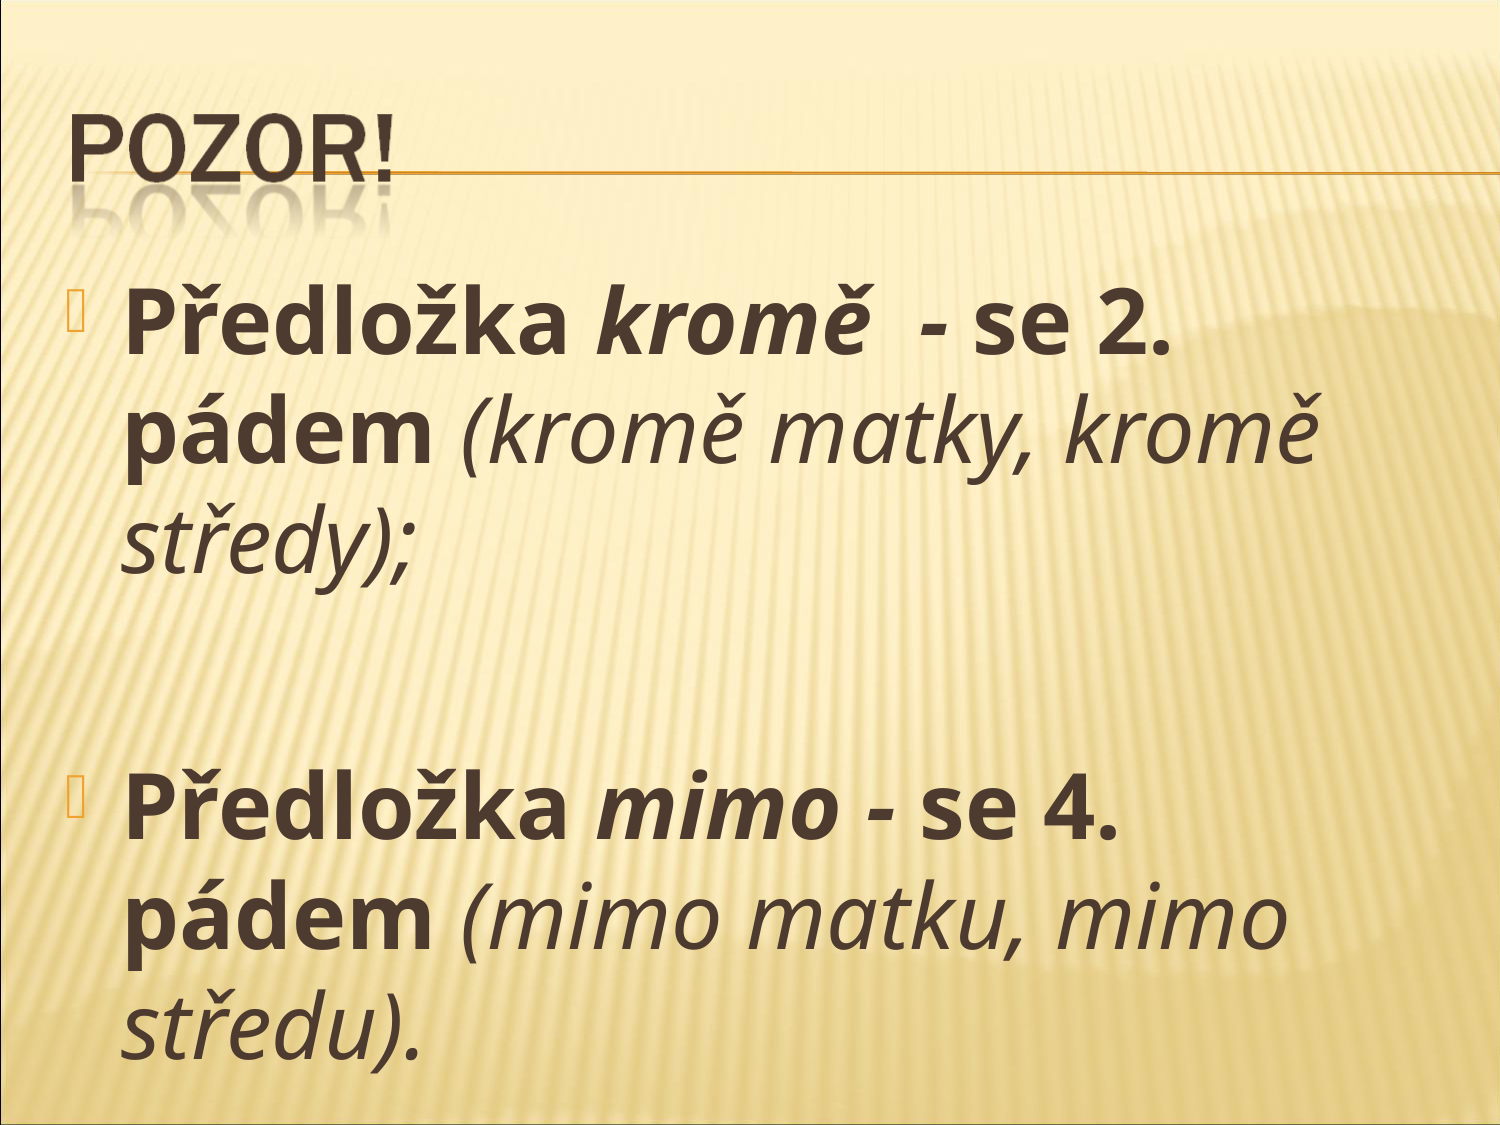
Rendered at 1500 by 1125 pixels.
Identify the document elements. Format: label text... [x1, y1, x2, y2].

picture [0, 0, 1500, 1125]
text_box [2, 53, 1477, 302]
list Předložka kromě - se 2. pádem (kromě matky, kromě středy); Předložka mimo - se 4. pádem (mimo matku, mimo středu). [50, 254, 1476, 1125]
